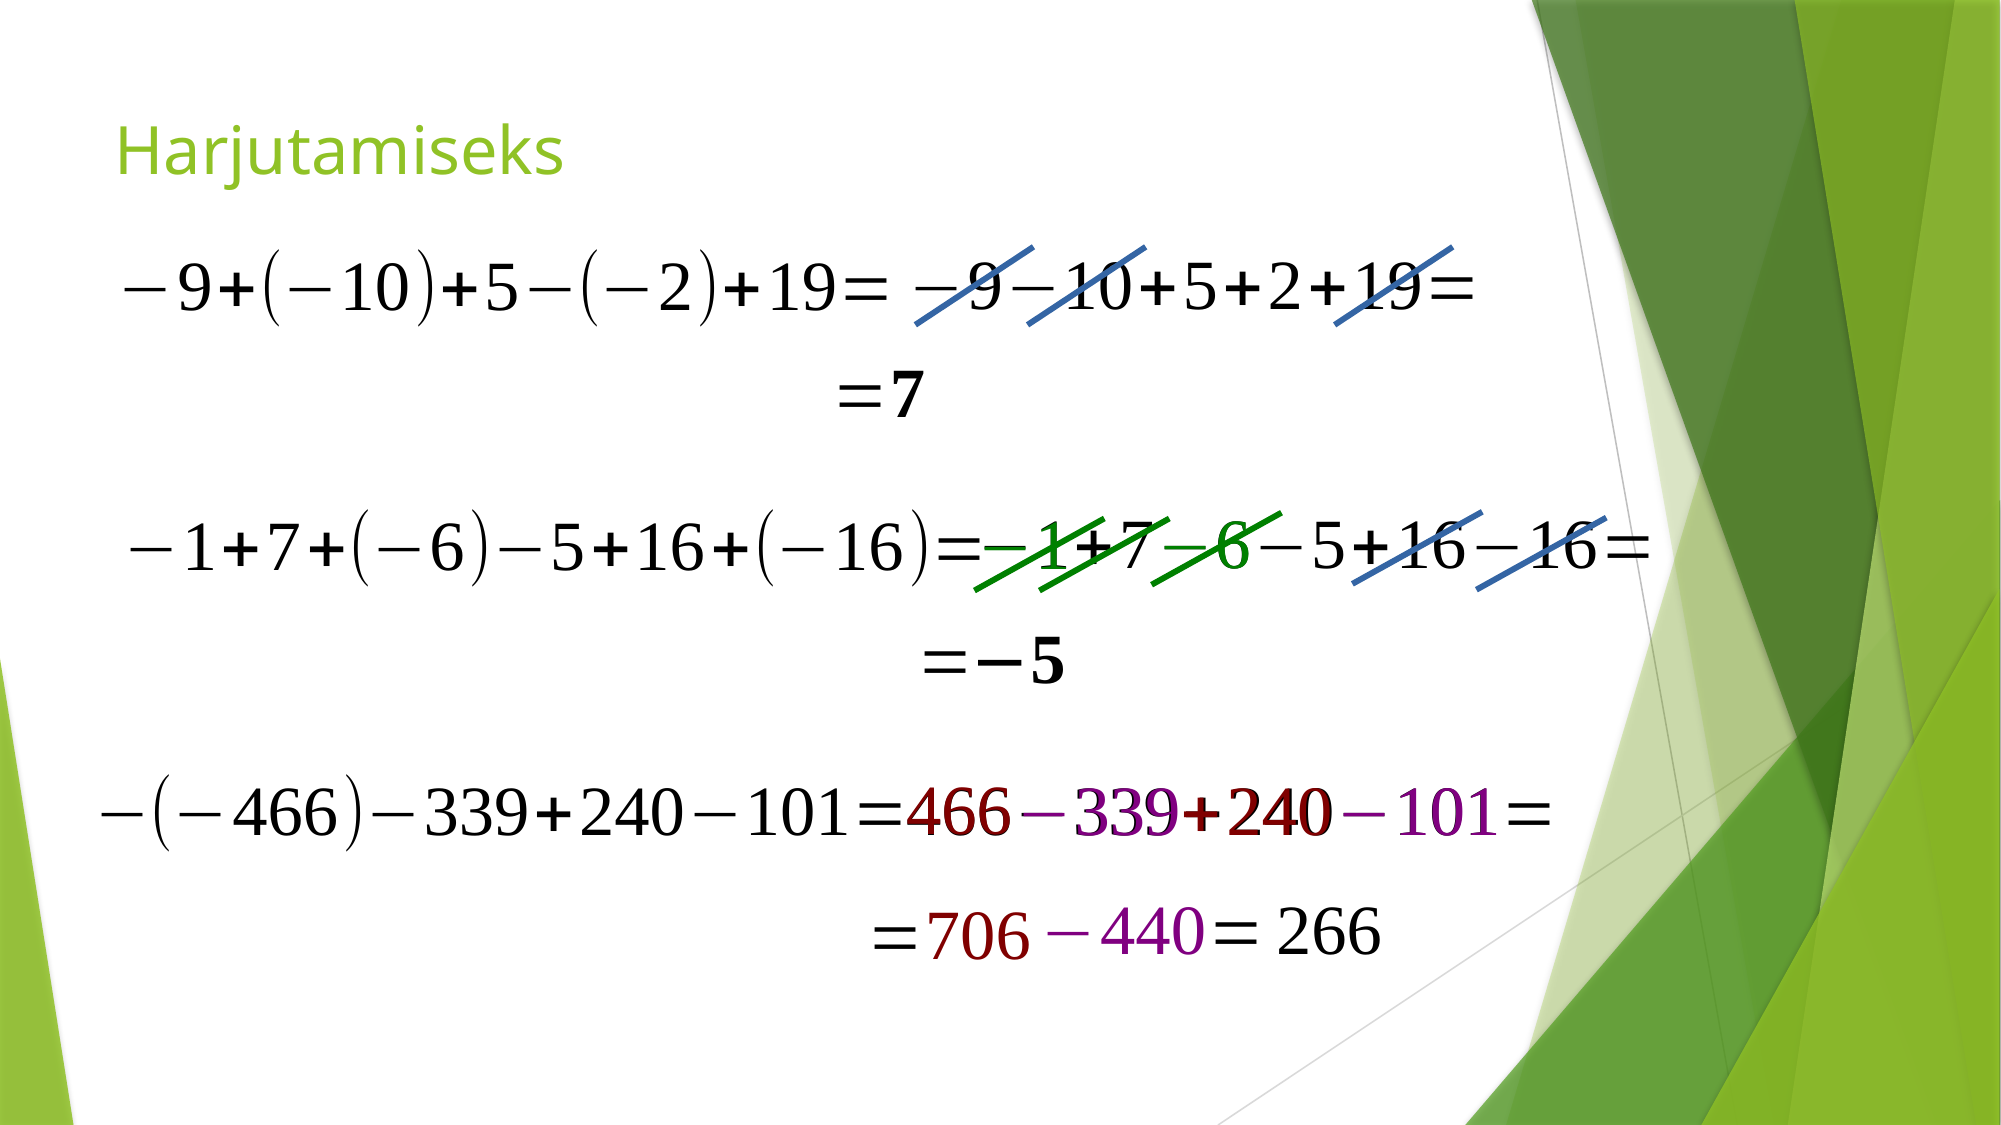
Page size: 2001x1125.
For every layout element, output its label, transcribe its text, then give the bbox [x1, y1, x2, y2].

title Harjutamiseks [99, 99, 1613, 237]
chart [1035, 246, 1447, 325]
chart [922, 246, 1140, 325]
chart [853, 891, 1390, 975]
chart [1342, 246, 1489, 325]
chart [112, 245, 1027, 331]
chart [817, 354, 934, 433]
chart [903, 620, 1073, 699]
chart [88, 771, 1565, 857]
chart [118, 505, 1664, 591]
